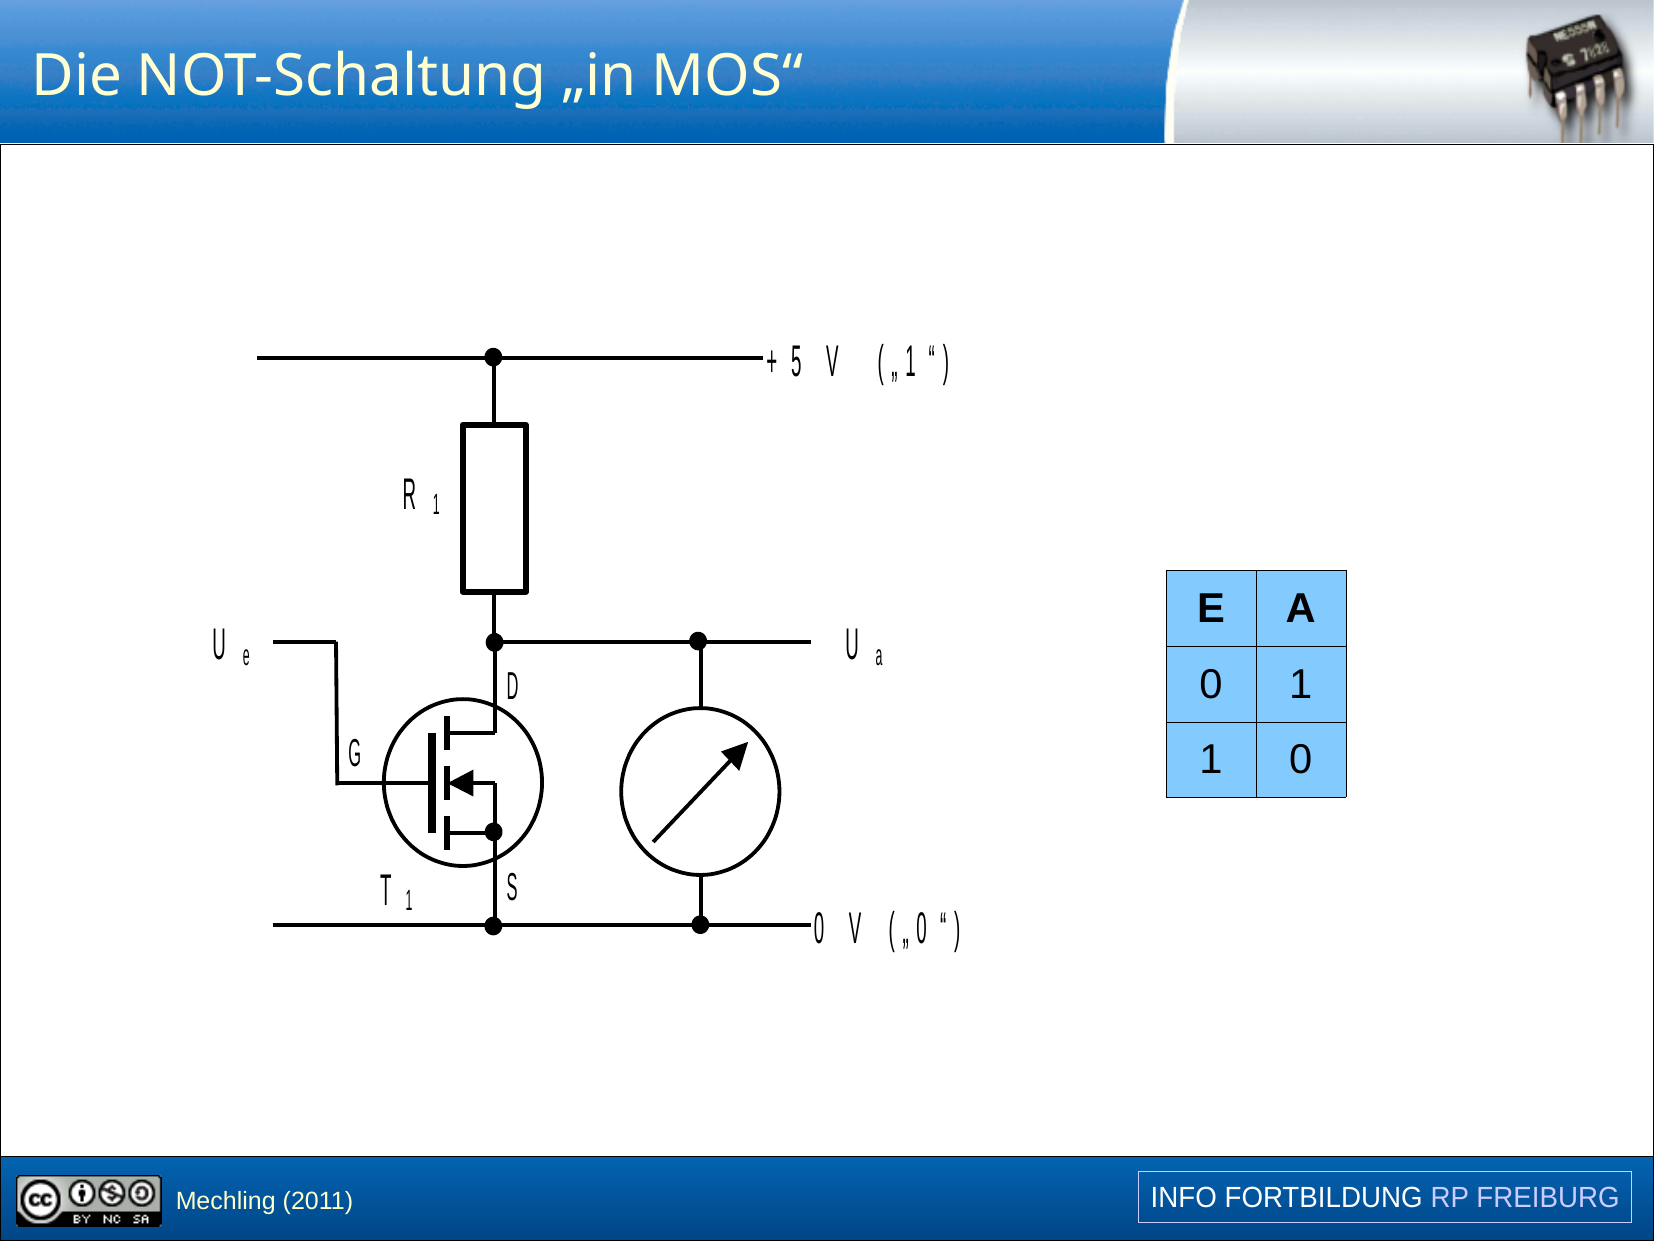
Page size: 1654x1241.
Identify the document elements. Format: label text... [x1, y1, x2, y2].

picture [193, 324, 1034, 975]
picture [16, 1175, 162, 1227]
table_cell 0 [1167, 647, 1256, 722]
title Die NOT-Schaltung „in MOS“ [31, 34, 1151, 112]
table_cell 1 [1167, 723, 1256, 797]
table_cell 1 [1257, 647, 1346, 722]
table_header E [1167, 571, 1256, 646]
table_cell 0 [1257, 723, 1346, 797]
picture [0, 0, 1654, 143]
table_header A [1257, 571, 1346, 646]
